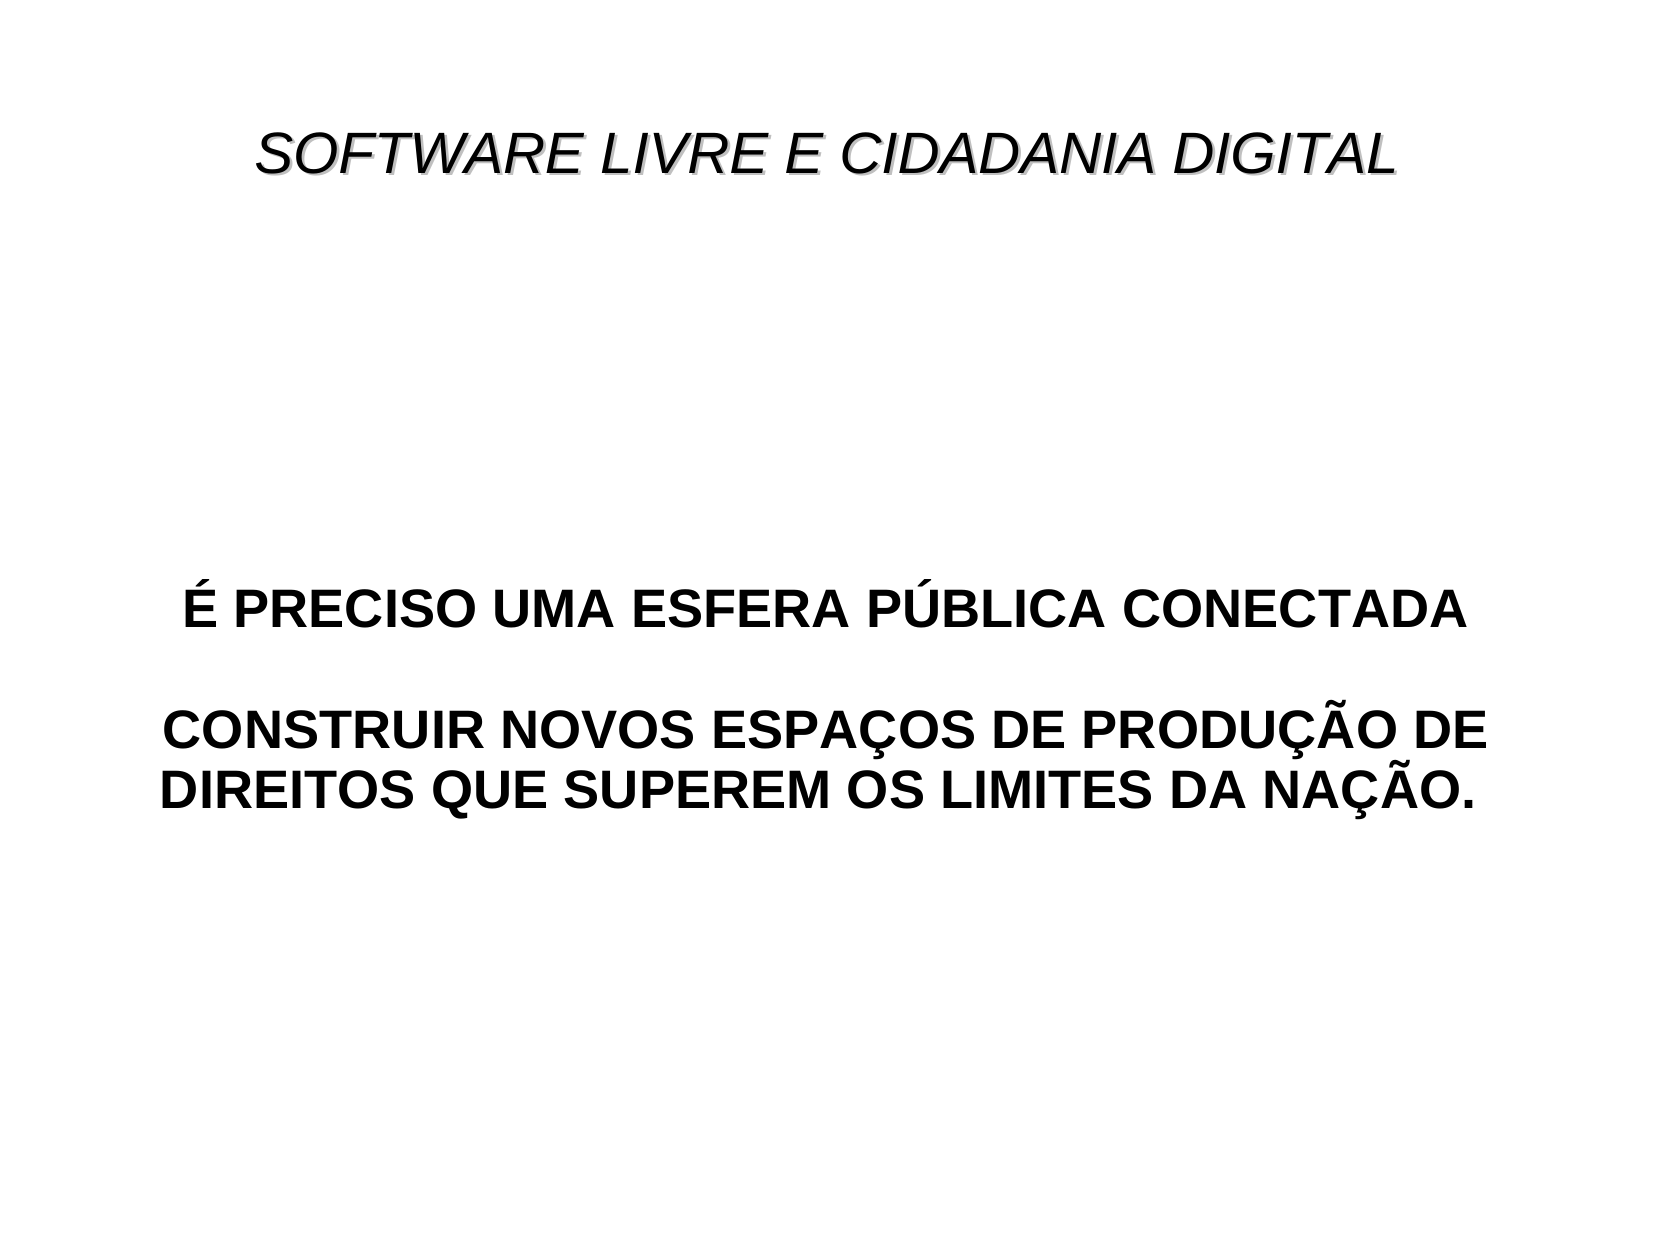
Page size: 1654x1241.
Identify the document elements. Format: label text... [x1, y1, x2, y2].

title SOFTWARE LIVRE E CIDADANIA DIGITAL [82, 49, 1571, 257]
subtitle É PRECISO UMA ESFERA PÚBLICA CONECTADA CONSTRUIR NOVOS ESPAÇOS DE PRODUÇÃO DE DIREITOS QUE SUPEREM OS LIMITES DA NAÇÃO. [82, 297, 1571, 1102]
